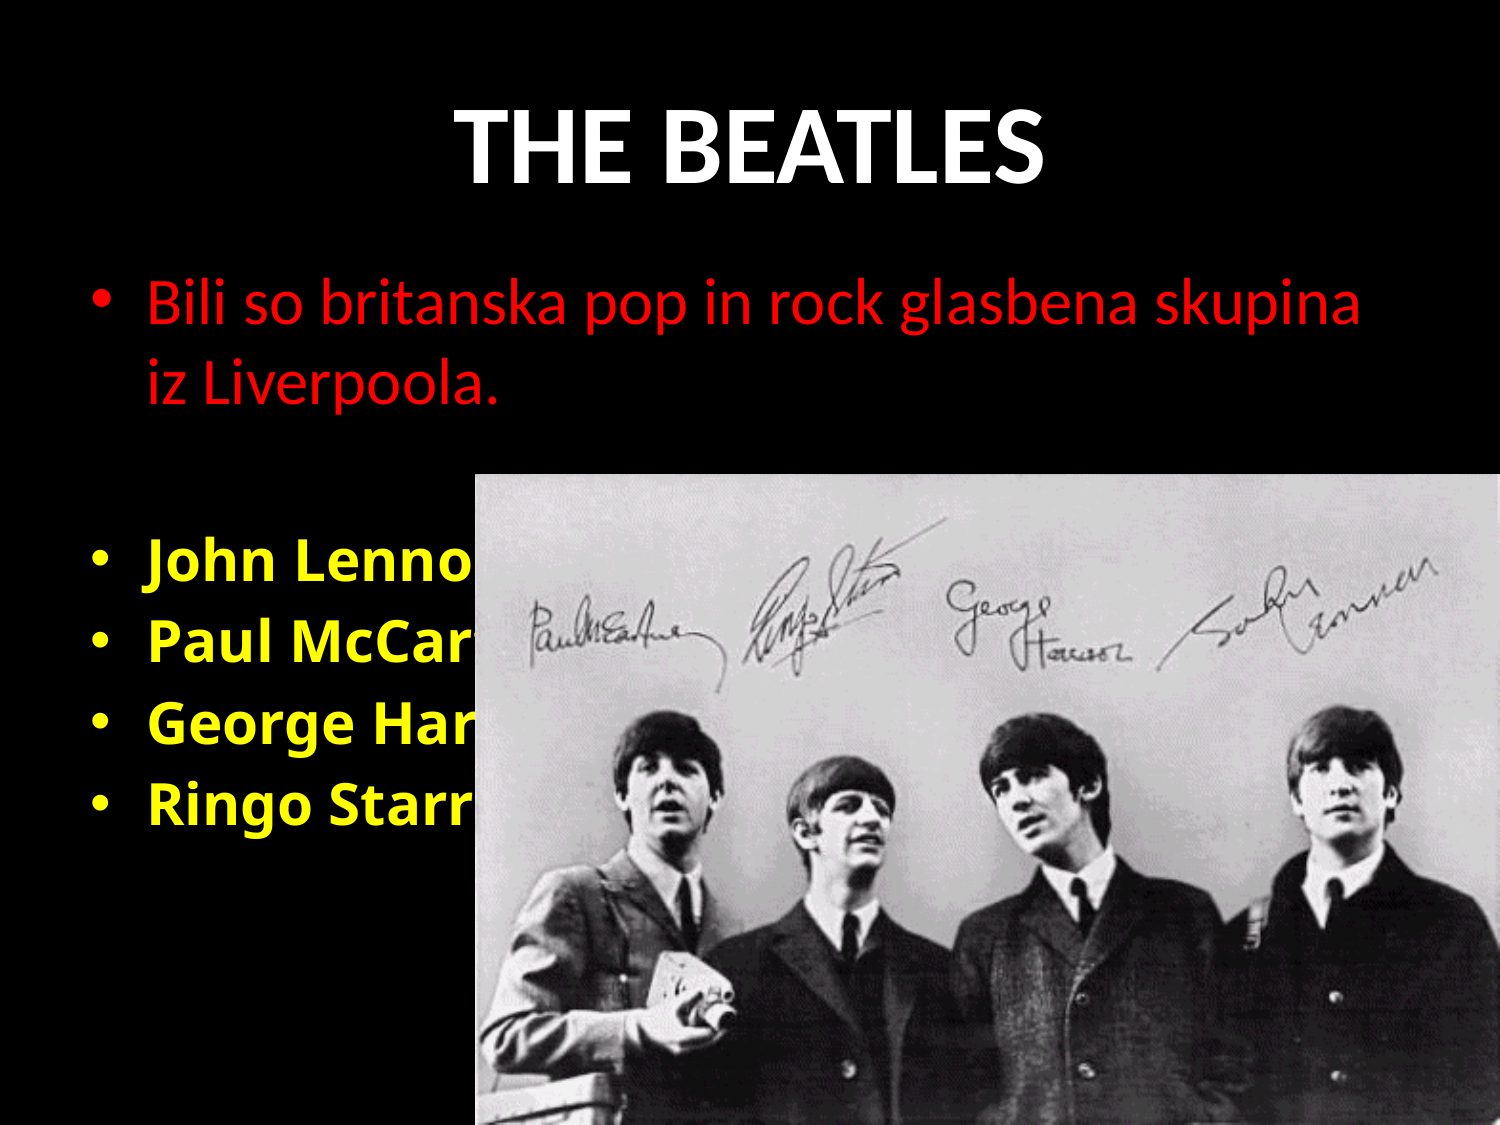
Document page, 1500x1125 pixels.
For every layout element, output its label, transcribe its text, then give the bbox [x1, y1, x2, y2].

list Bili so britanska pop in rock glasbena skupina iz Liverpoola. John Lennon vokal, ritmična kitara, Paul McCartney bas kitara, George Harrison vokal, vodilna kitara, Ringo Starr bobni. [75, 249, 1425, 1005]
title THE BEATLES [75, 45, 1425, 233]
picture [475, 474, 1500, 1125]
